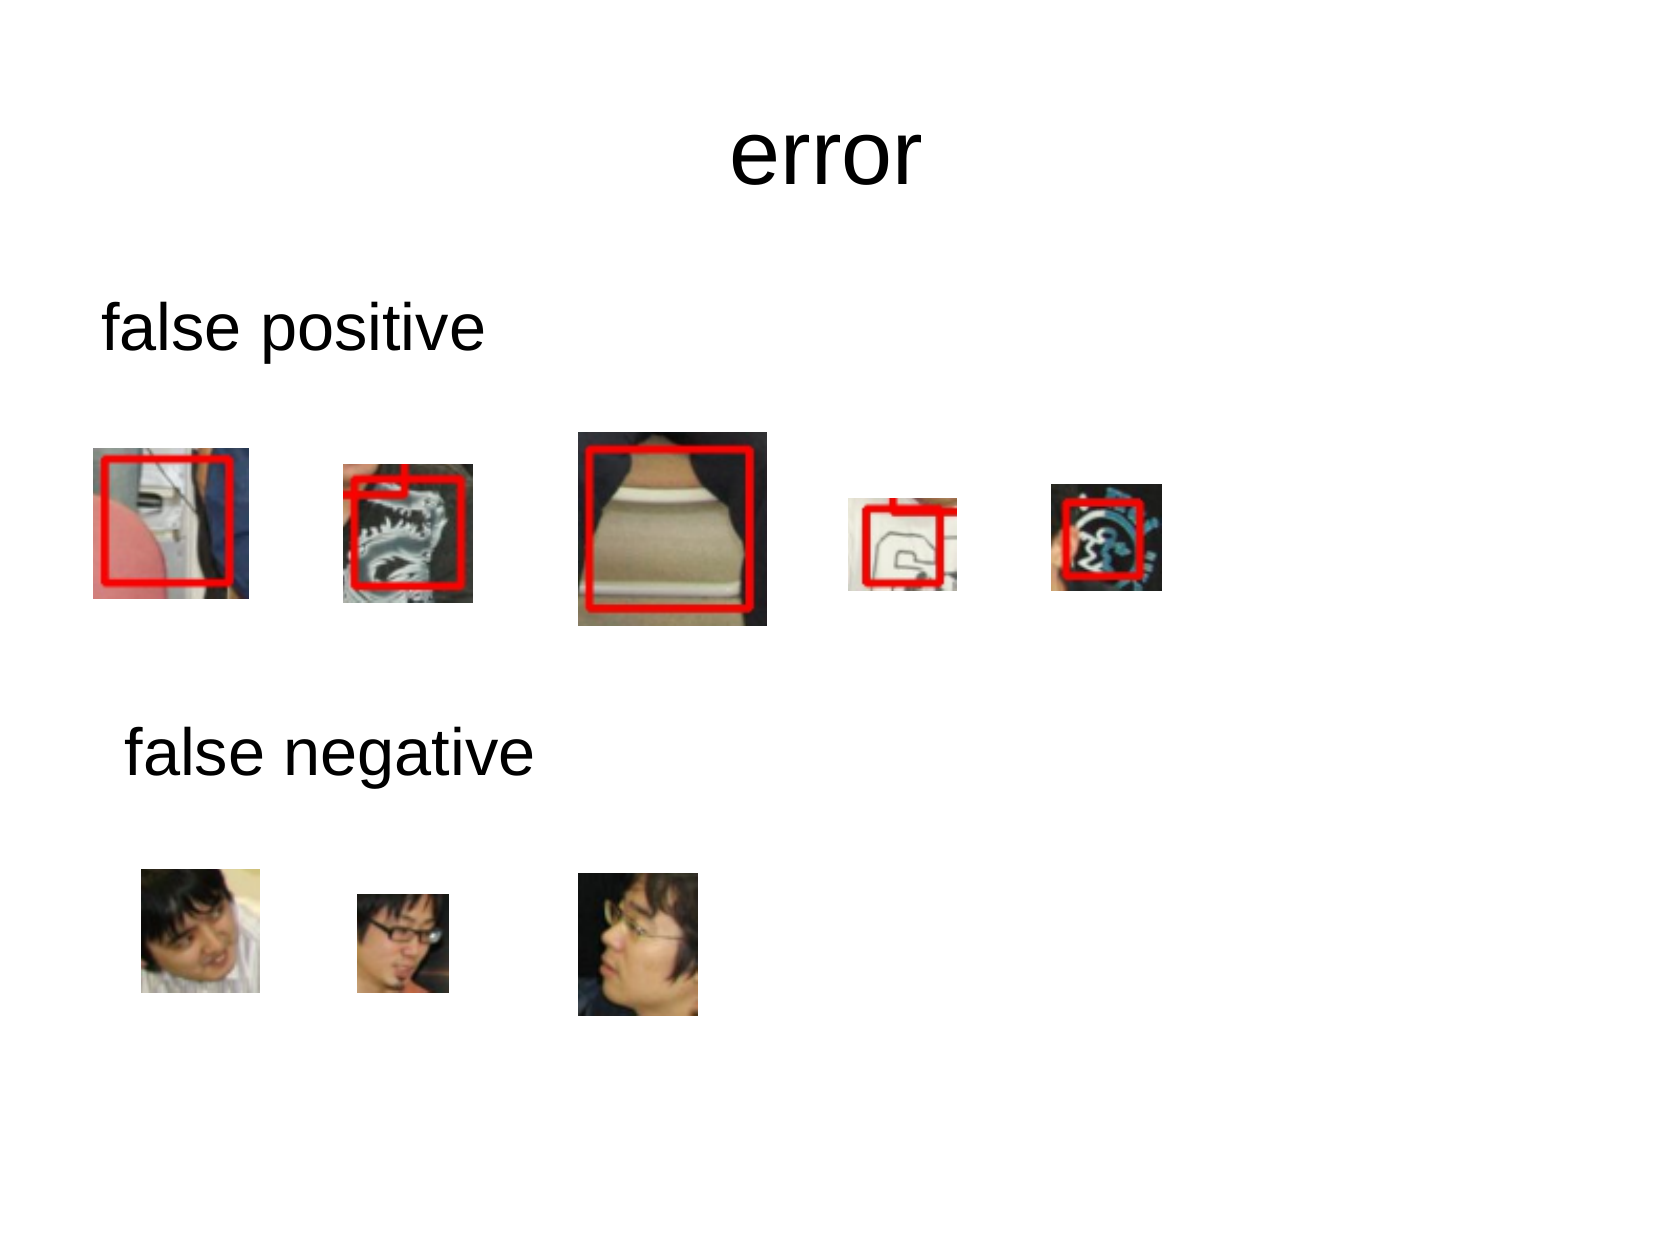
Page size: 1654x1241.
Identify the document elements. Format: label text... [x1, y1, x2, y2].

picture [848, 498, 957, 591]
picture [578, 432, 767, 626]
picture [357, 894, 449, 993]
picture [93, 448, 249, 599]
picture [578, 873, 698, 1016]
title error [82, 49, 1571, 257]
picture [141, 869, 260, 993]
picture [343, 464, 473, 603]
list false negative [106, 715, 1536, 839]
picture [1051, 484, 1162, 591]
list false positive [82, 290, 1512, 402]
